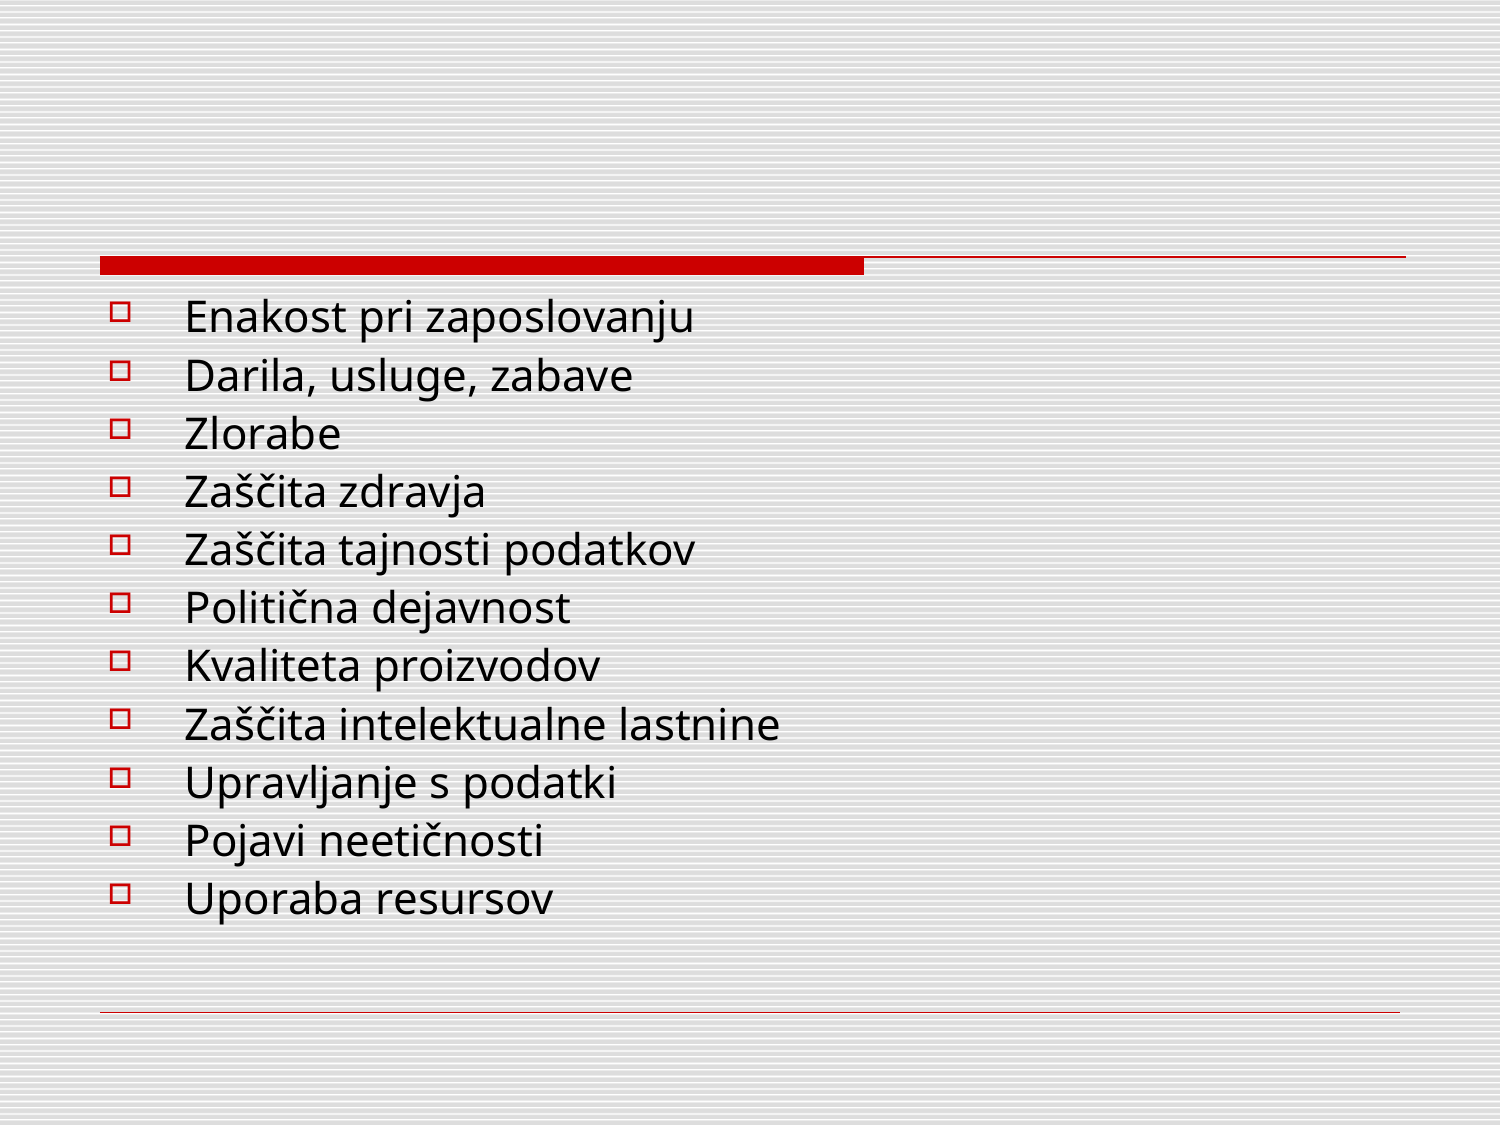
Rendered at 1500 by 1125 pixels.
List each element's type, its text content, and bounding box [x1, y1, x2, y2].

picture [0, 0, 1500, 1125]
list Enakost pri zaposlovanju Darila, usluge, zabave Zlorabe Zaščita zdravja Zaščita tajnosti podatkov Politična dejavnost Kvaliteta proizvodov Zaščita intelektualne lastnine Upravljanje s podatki Pojavi neetičnosti Uporaba resursov [92, 287, 1406, 988]
